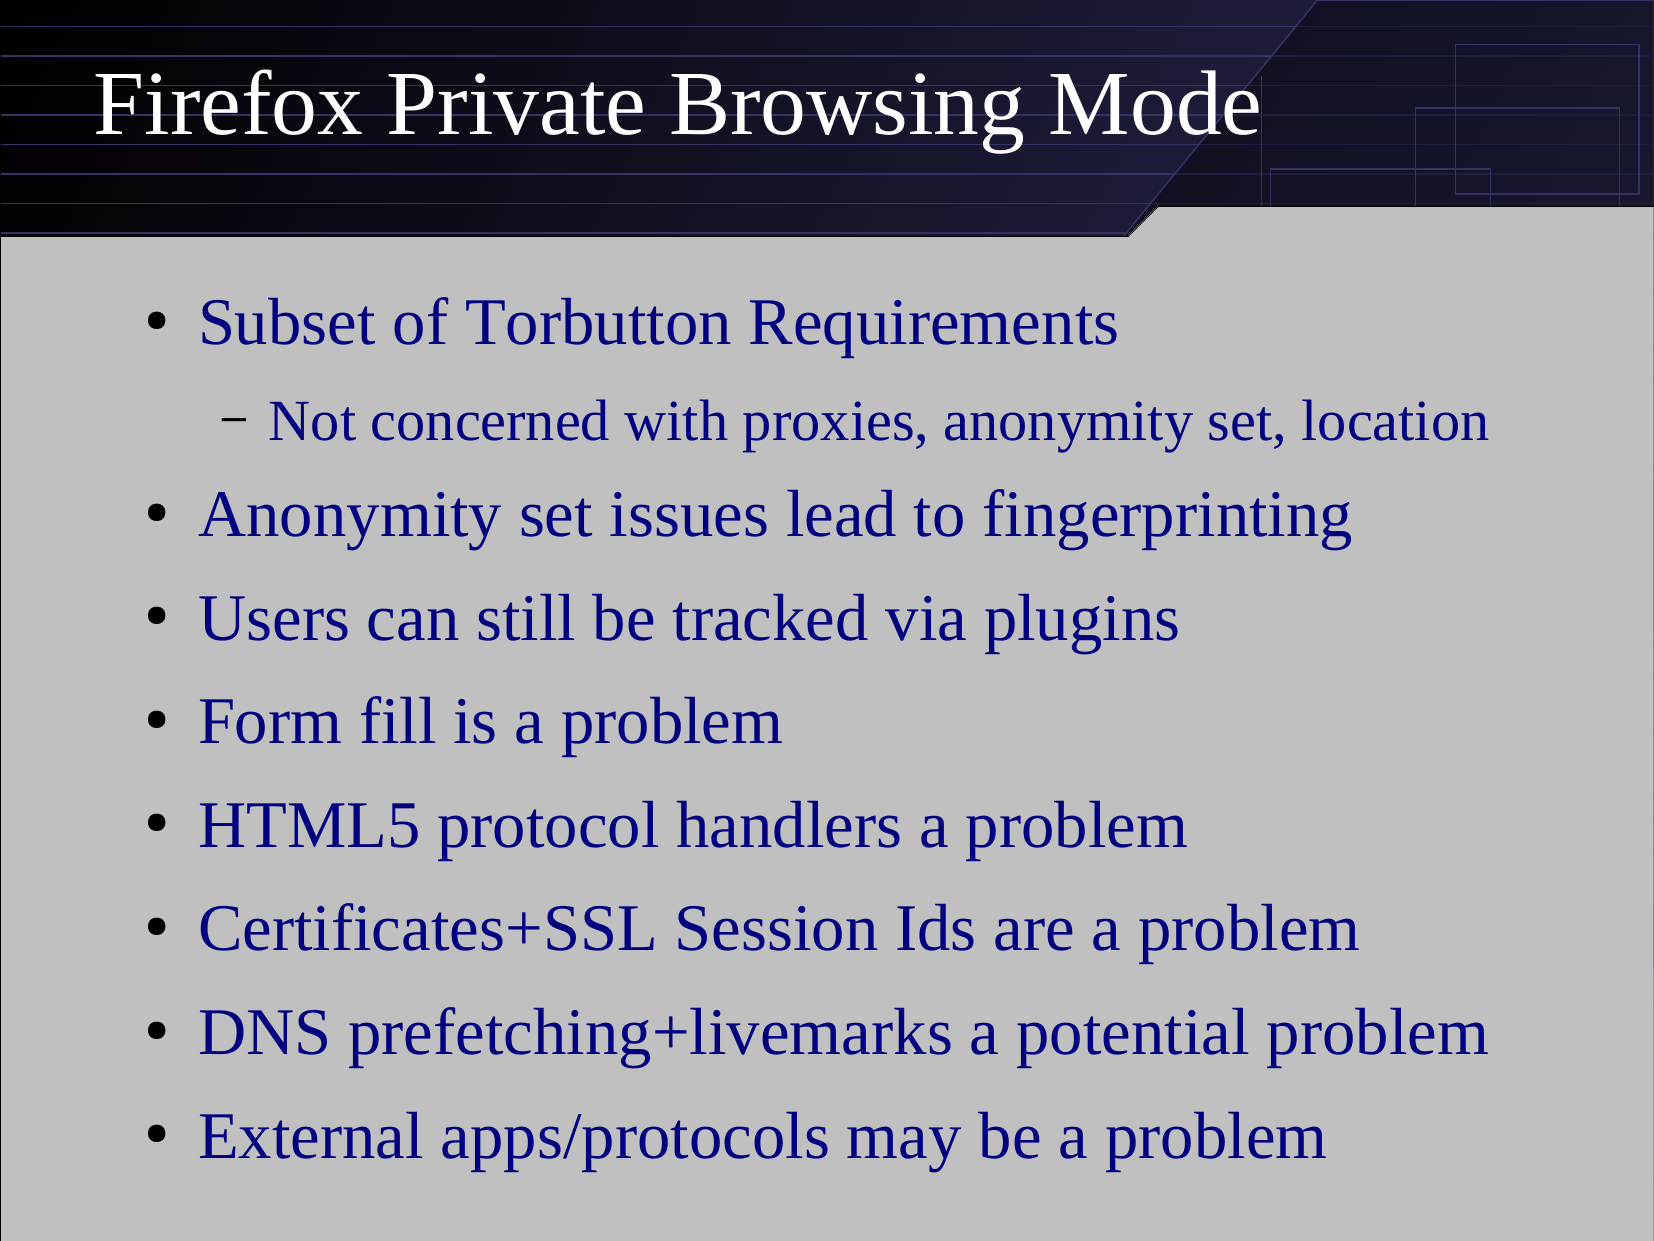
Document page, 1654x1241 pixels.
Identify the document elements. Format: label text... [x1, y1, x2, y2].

list Subset of Torbutton Requirements Not concerned with proxies, anonymity set, location Anonymity set issues lead to fingerprinting Users can still be tracked via plugins Form fill is a problem HTML5 protocol handlers a problem Certificates+SSL Session Ids are a problem DNS prefetching+livemarks a potential problem External apps/protocols may be a problem [127, 285, 1540, 1173]
title Firefox Private Browsing Mode [93, 0, 1506, 208]
